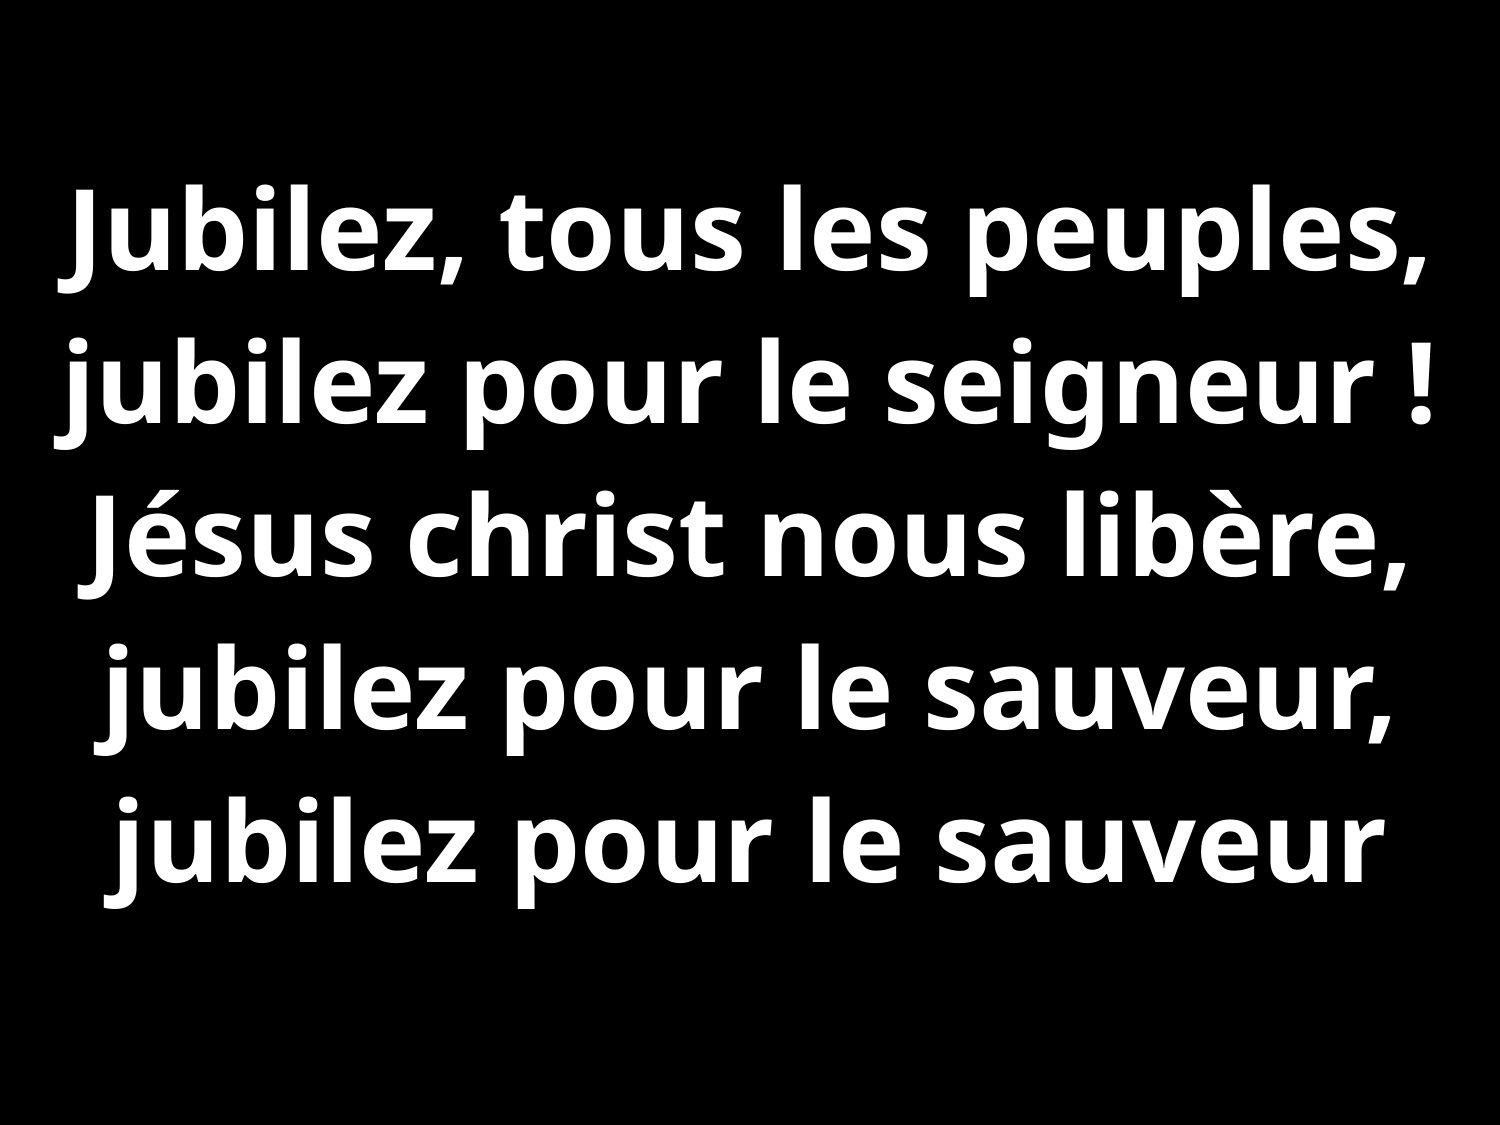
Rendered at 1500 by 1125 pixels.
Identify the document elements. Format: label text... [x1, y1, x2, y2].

subtitle Jubilez, tous les peuples, jubilez pour le seigneur ! Jésus christ nous libère, jubilez pour le sauveur, jubilez pour le sauveur [5, 37, 1495, 1125]
